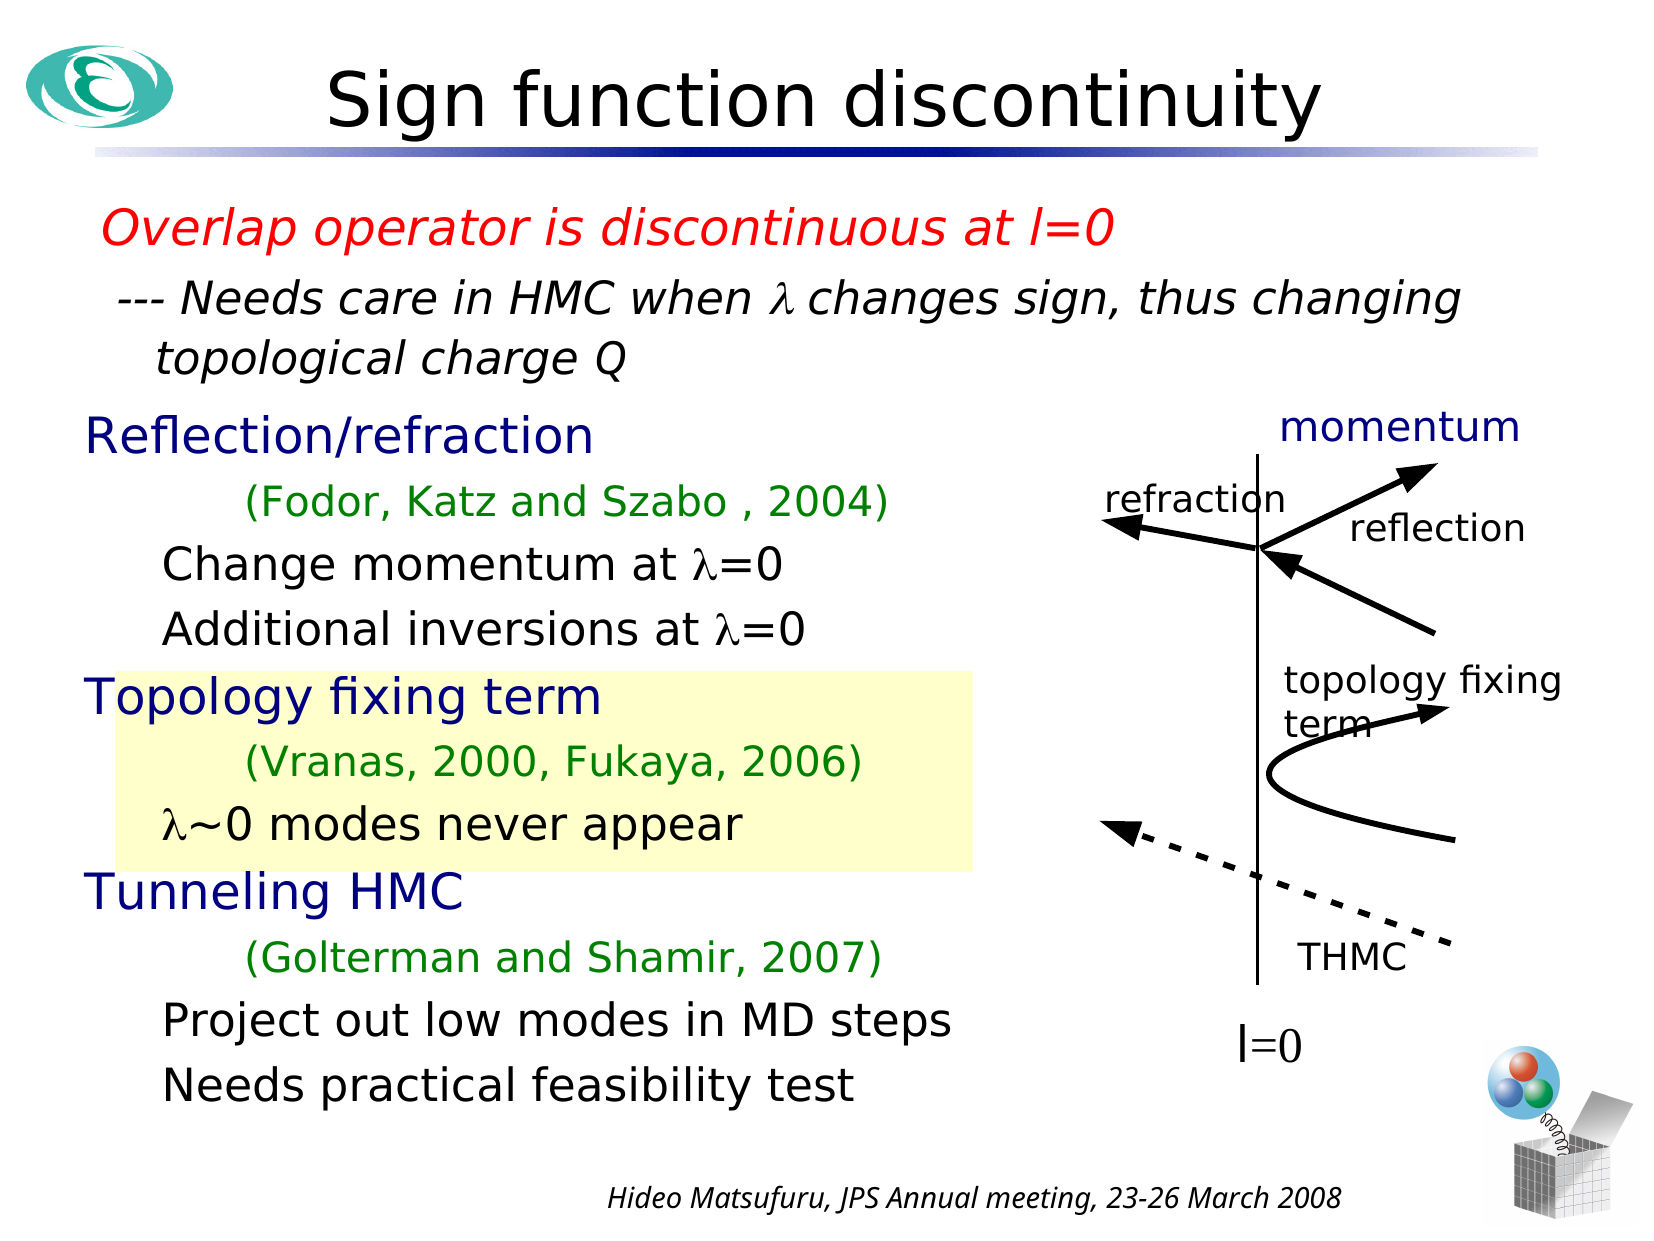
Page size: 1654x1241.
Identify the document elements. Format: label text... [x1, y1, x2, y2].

list Reflection/refraction (Fodor, Katz and Szabo , 2004) Change momentum at l=0 Additional inversions at l=0 Topology fixing term (Vranas, 2000, Fukaya, 2006) l~0 modes never appear Tunneling HMC (Golterman and Shamir, 2007) Project out low modes in MD steps Needs practical feasibility test [67, 407, 1060, 1182]
text_box topology fixing term [1283, 659, 1564, 747]
text_box reflection [1349, 506, 1528, 551]
text_box l=0 [1236, 1009, 1318, 1075]
text_box refraction [1104, 478, 1287, 522]
picture [95, 147, 1538, 157]
title Sign function discontinuity [201, 47, 1450, 154]
text_box momentum [1278, 403, 1522, 452]
list Overlap operator is discontinuous at l=0 --- Needs care in HMC when l changes sign, thus changing topological charge Q [83, 191, 1532, 390]
text_box THMC [1297, 936, 1408, 980]
picture [1482, 1039, 1639, 1226]
picture [20, 37, 179, 136]
